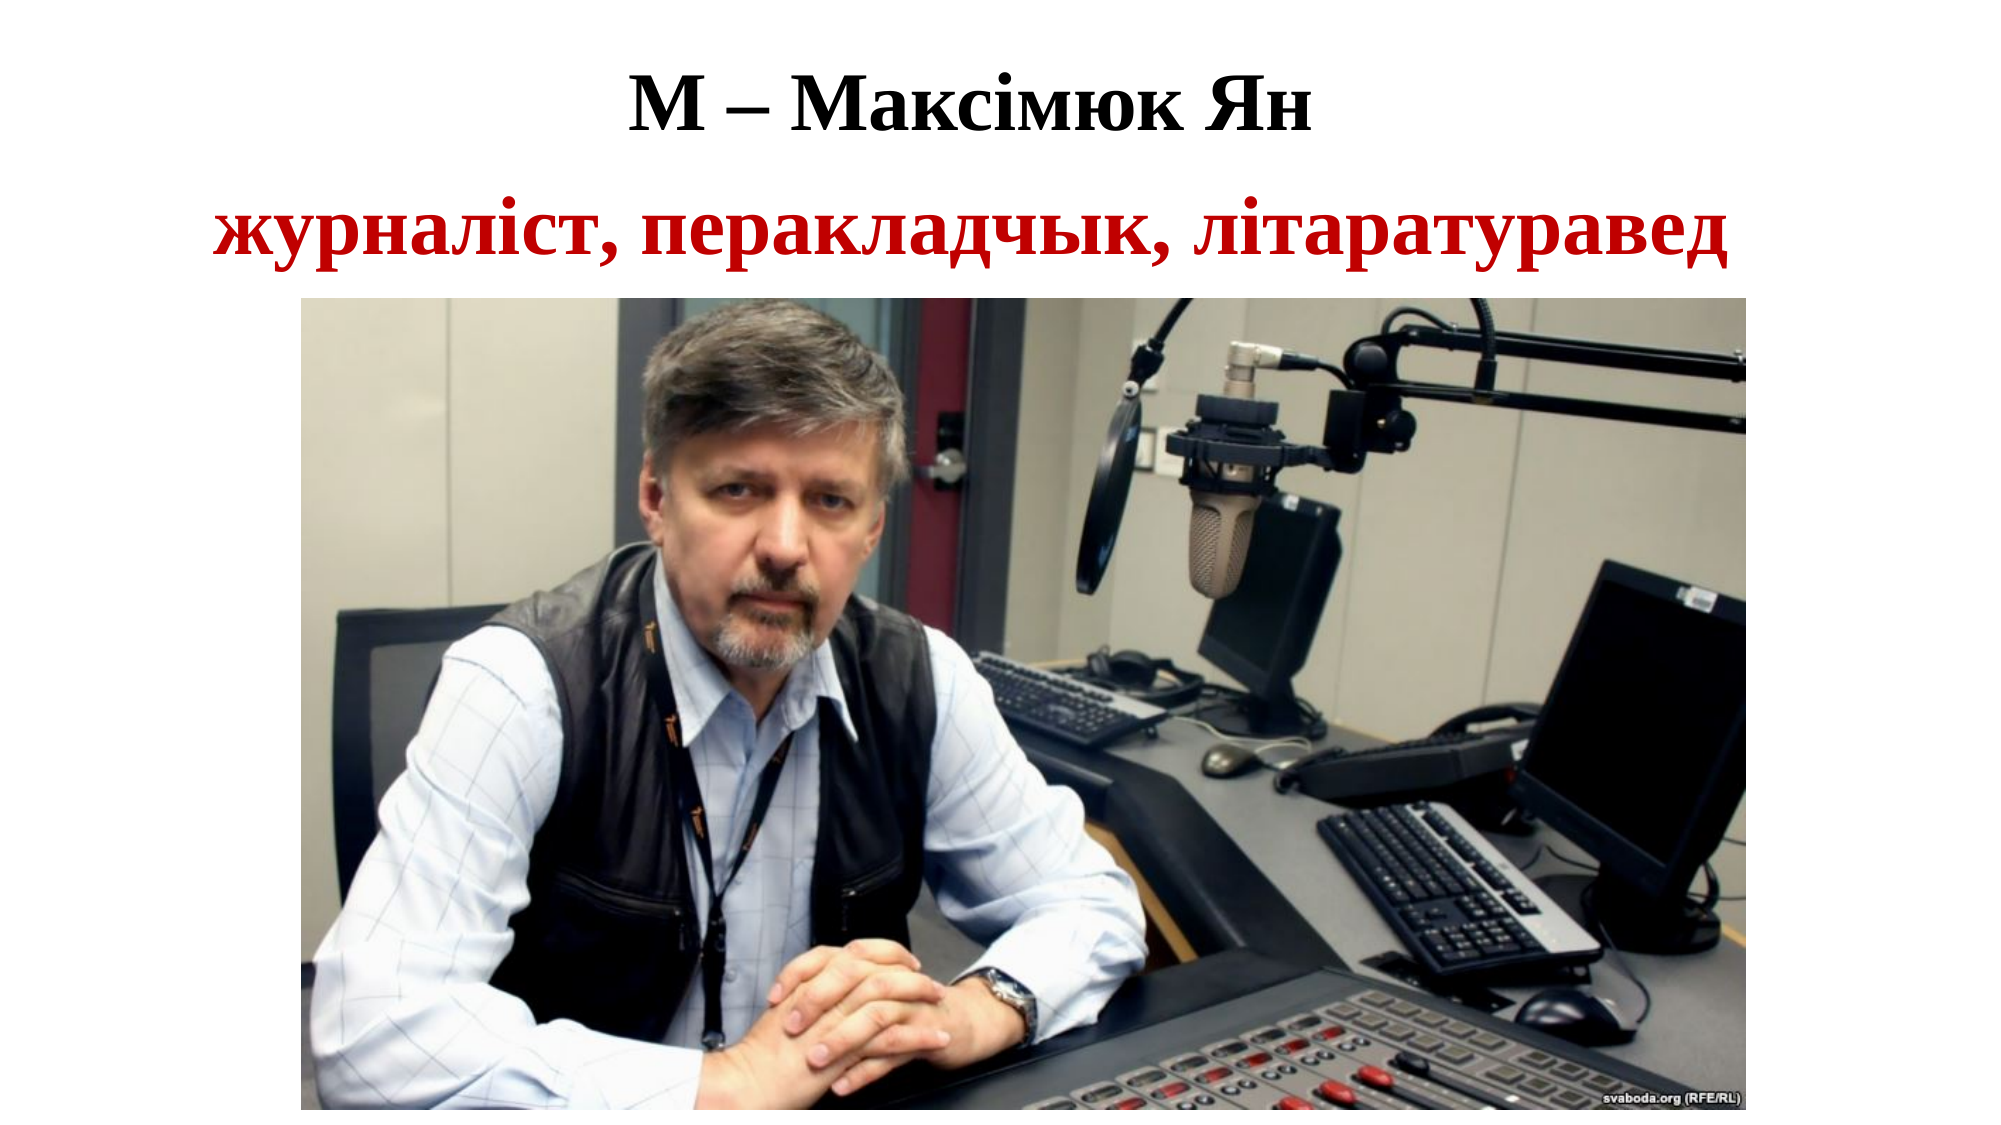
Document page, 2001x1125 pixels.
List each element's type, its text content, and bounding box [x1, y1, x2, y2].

text_box М – Максімюк Ян журналіст, перакладчык, літаратуравед [85, 33, 1857, 424]
picture [301, 298, 1746, 1110]
